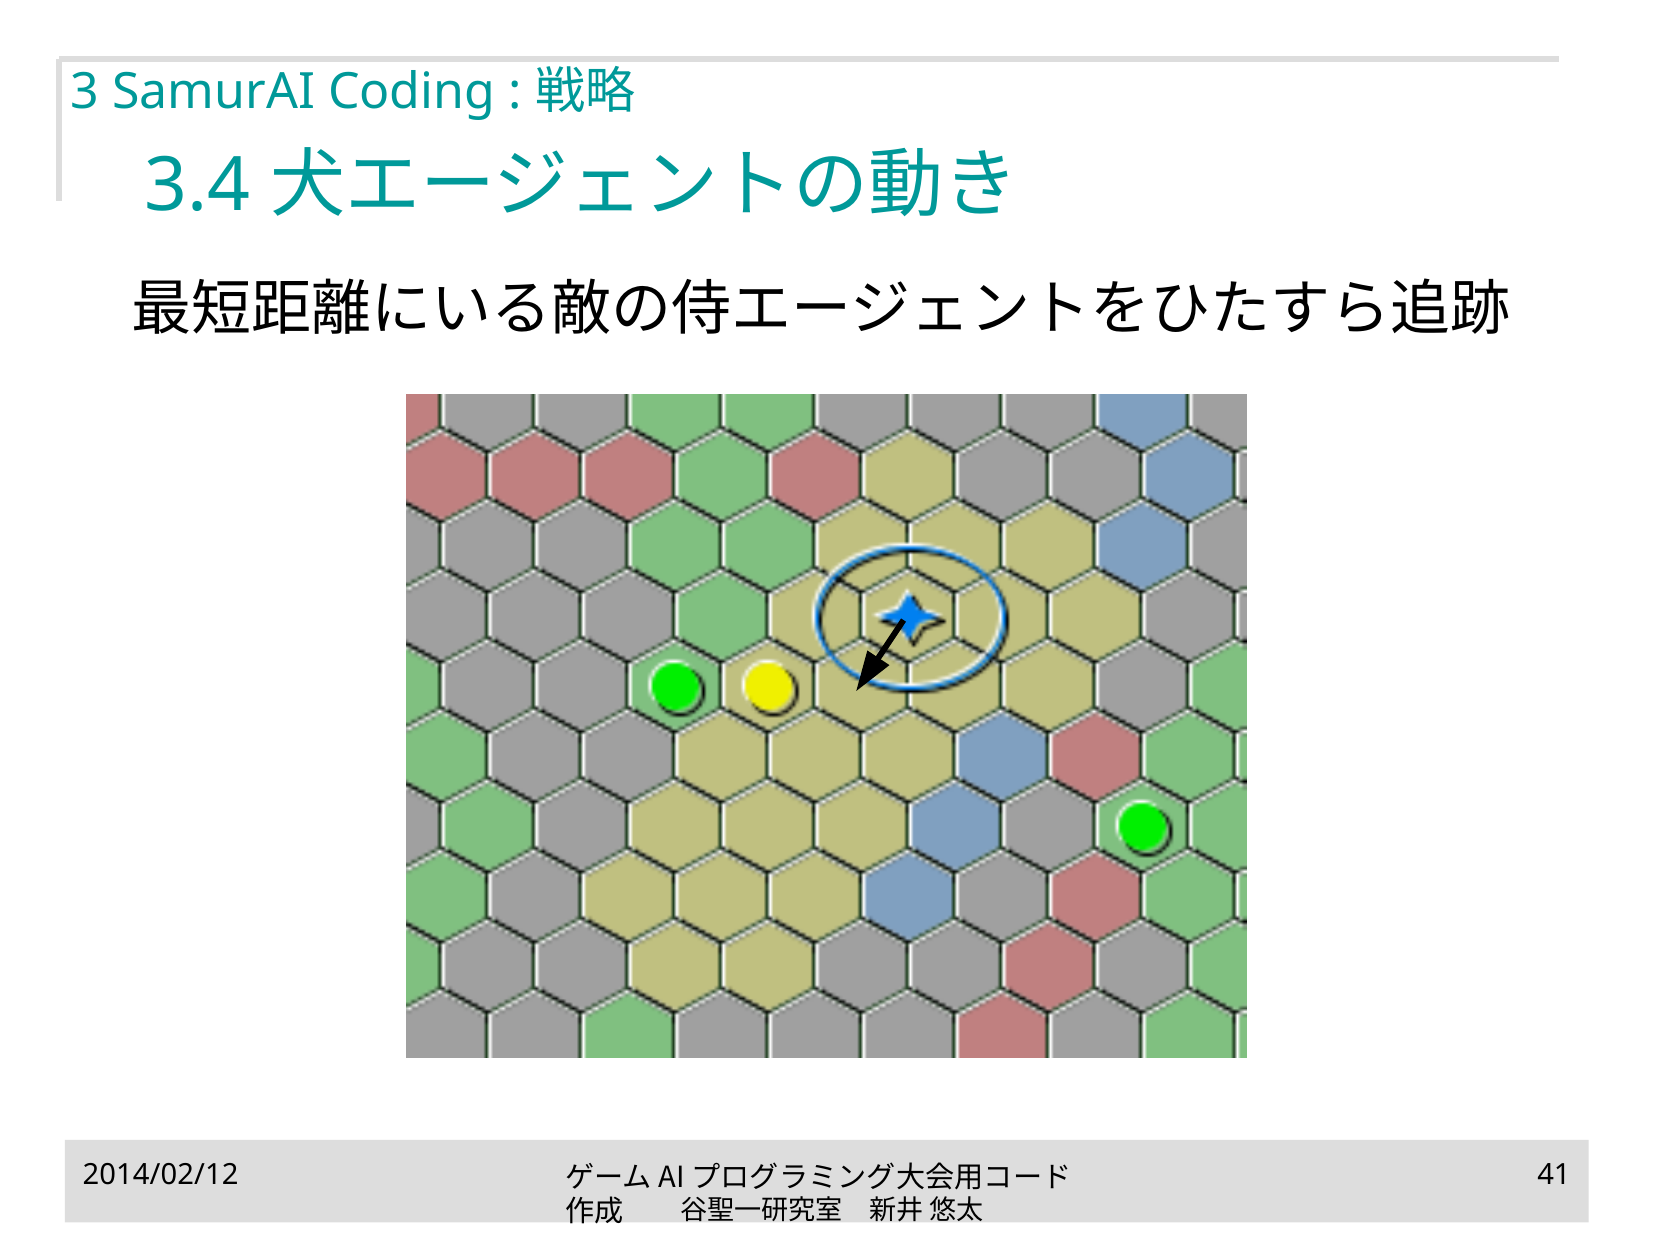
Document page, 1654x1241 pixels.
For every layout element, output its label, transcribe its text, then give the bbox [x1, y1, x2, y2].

list 最短距離にいる敵の侍エージェントをひたすら追跡 [70, 259, 1560, 367]
title 3 SamurAI Coding : 戦略 3.4 犬エージェントの動き [70, 79, 1560, 205]
picture [406, 394, 1247, 1058]
